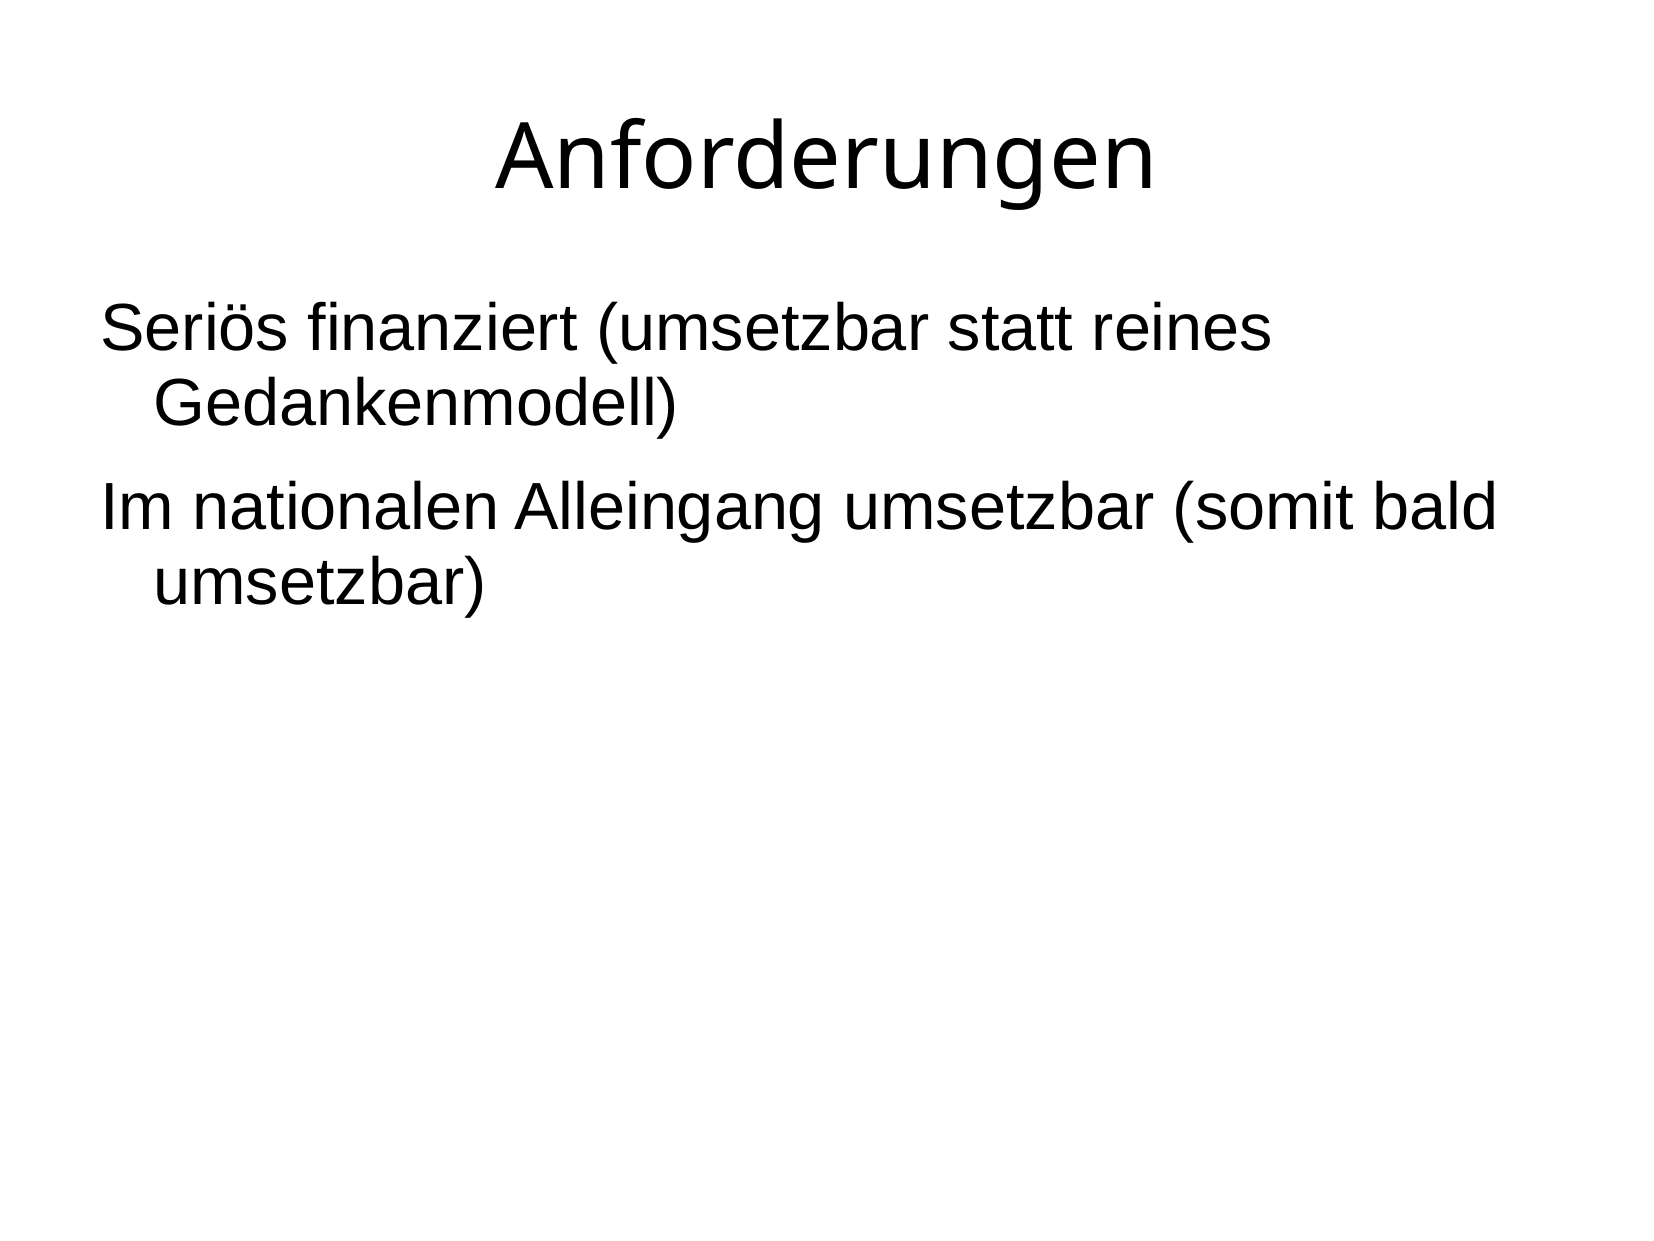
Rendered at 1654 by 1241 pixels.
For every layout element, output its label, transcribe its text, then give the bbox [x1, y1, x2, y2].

list Seriös finanziert (umsetzbar statt reines Gedankenmodell) Im nationalen Alleingang umsetzbar (somit bald umsetzbar) [82, 290, 1571, 1094]
title Anforderungen [82, 56, 1571, 250]
